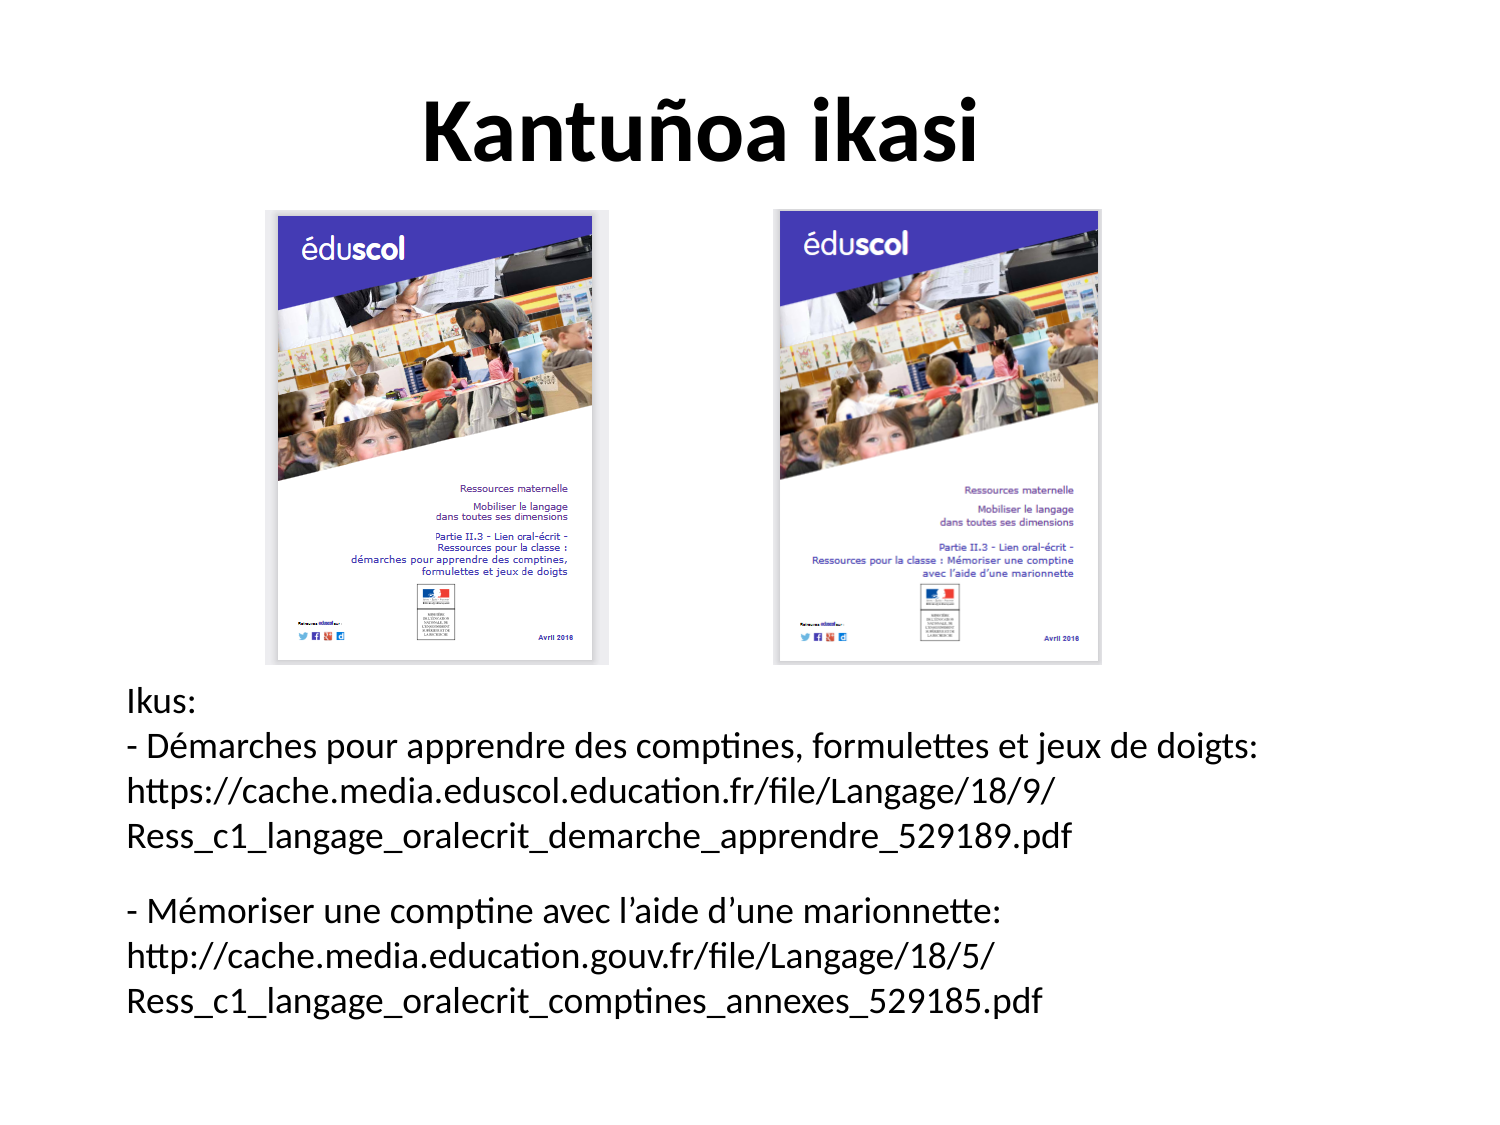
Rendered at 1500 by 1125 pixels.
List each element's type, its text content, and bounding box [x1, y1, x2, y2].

picture [773, 209, 1102, 665]
picture [265, 210, 609, 665]
text_box Kantuñoa ikasi [408, 62, 996, 188]
text_box - Mémoriser une comptine avec l’aide d’une marionnette: http://cache.media.education.gouv.fr/file/Langage/18/5/Ress_c1_langage_oralecrit_comptines_annexes_529185.pdf [111, 834, 1352, 1029]
text_box Ikus: - Démarches pour apprendre des comptines, formulettes et jeux de doigts: https://cache.media.eduscol.education.fr/file/Langage/18/9/Ress_c1_langage_oralecrit_demarche_apprendre_529189.pdf [111, 668, 1412, 909]
